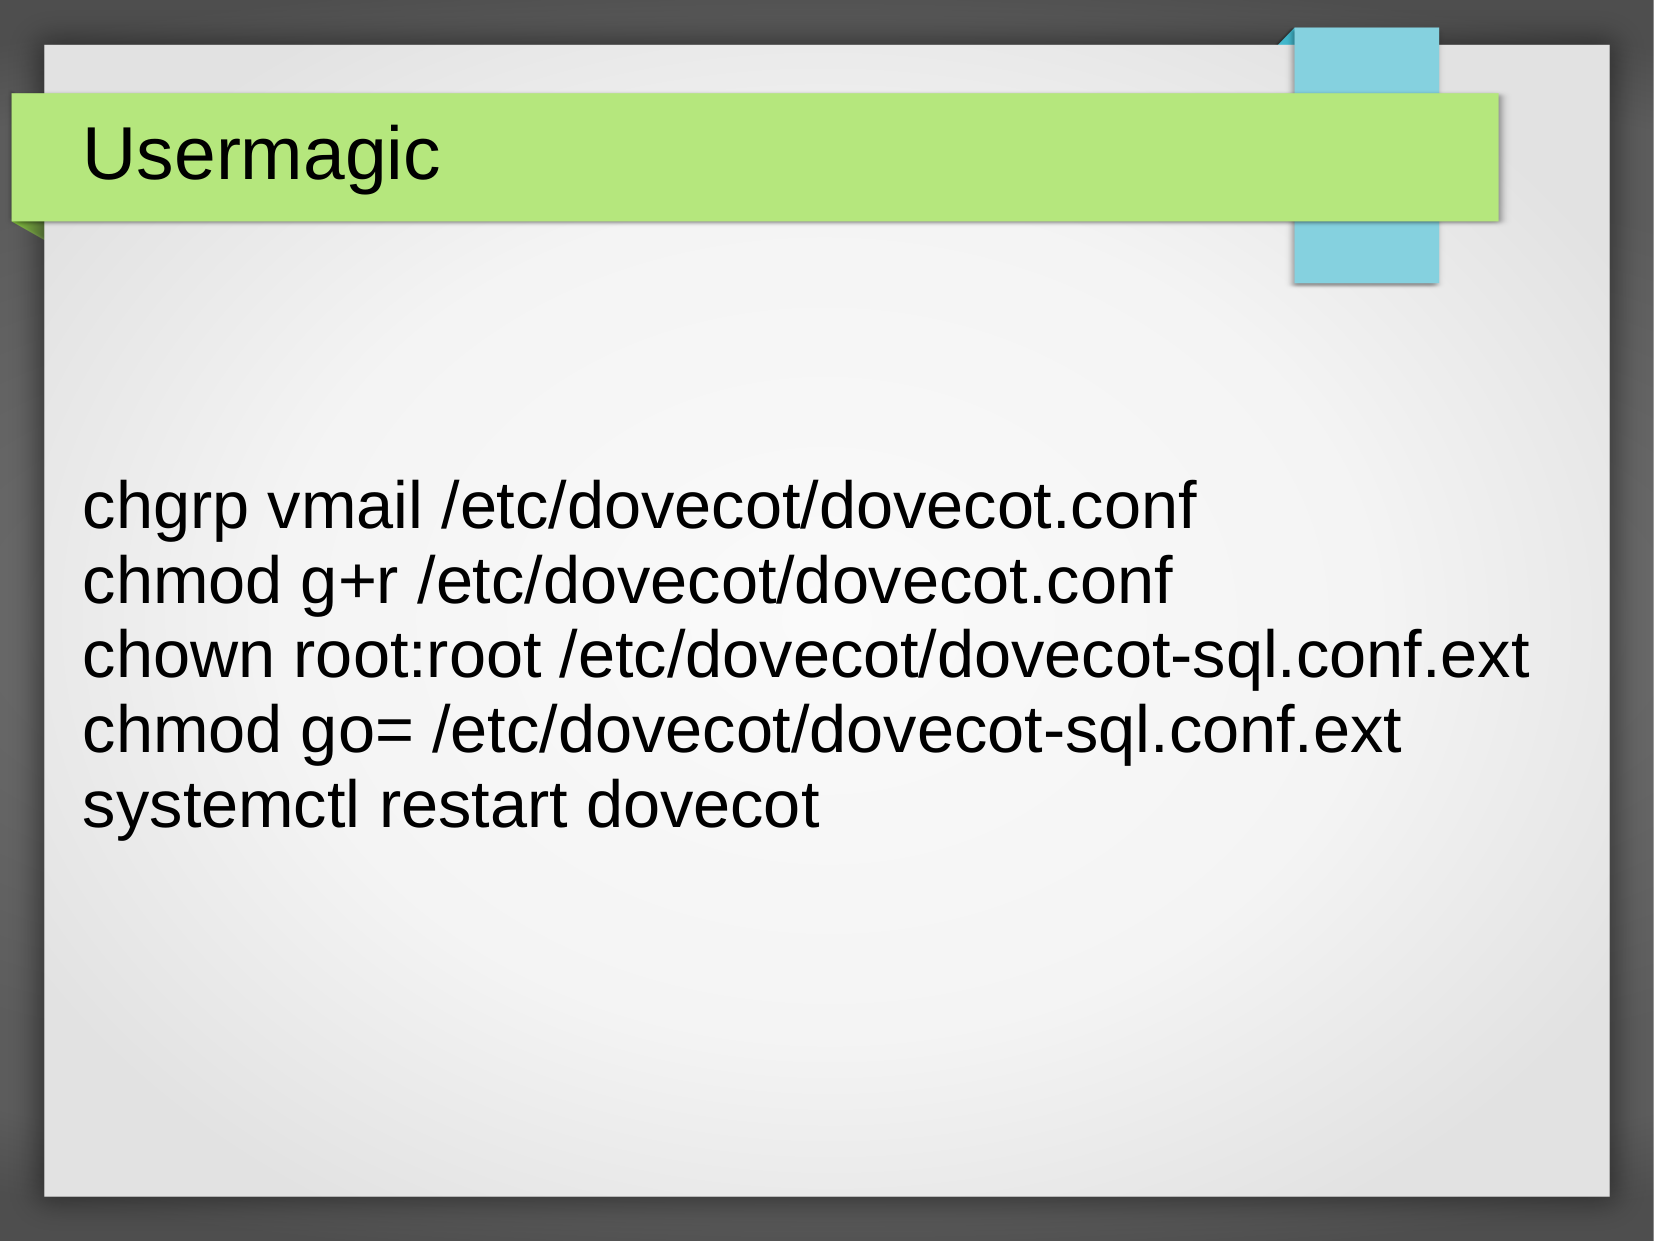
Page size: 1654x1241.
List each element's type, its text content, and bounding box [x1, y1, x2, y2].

subtitle chgrp vmail /etc/dovecot/dovecot.conf chmod g+r /etc/dovecot/dovecot.conf chown root:root /etc/dovecot/dovecot-sql.conf.ext chmod go= /etc/dovecot/dovecot-sql.conf.ext systemctl restart dovecot [82, 295, 1571, 1015]
picture [0, 0, 1654, 1241]
title Usermagic [82, 94, 1264, 213]
